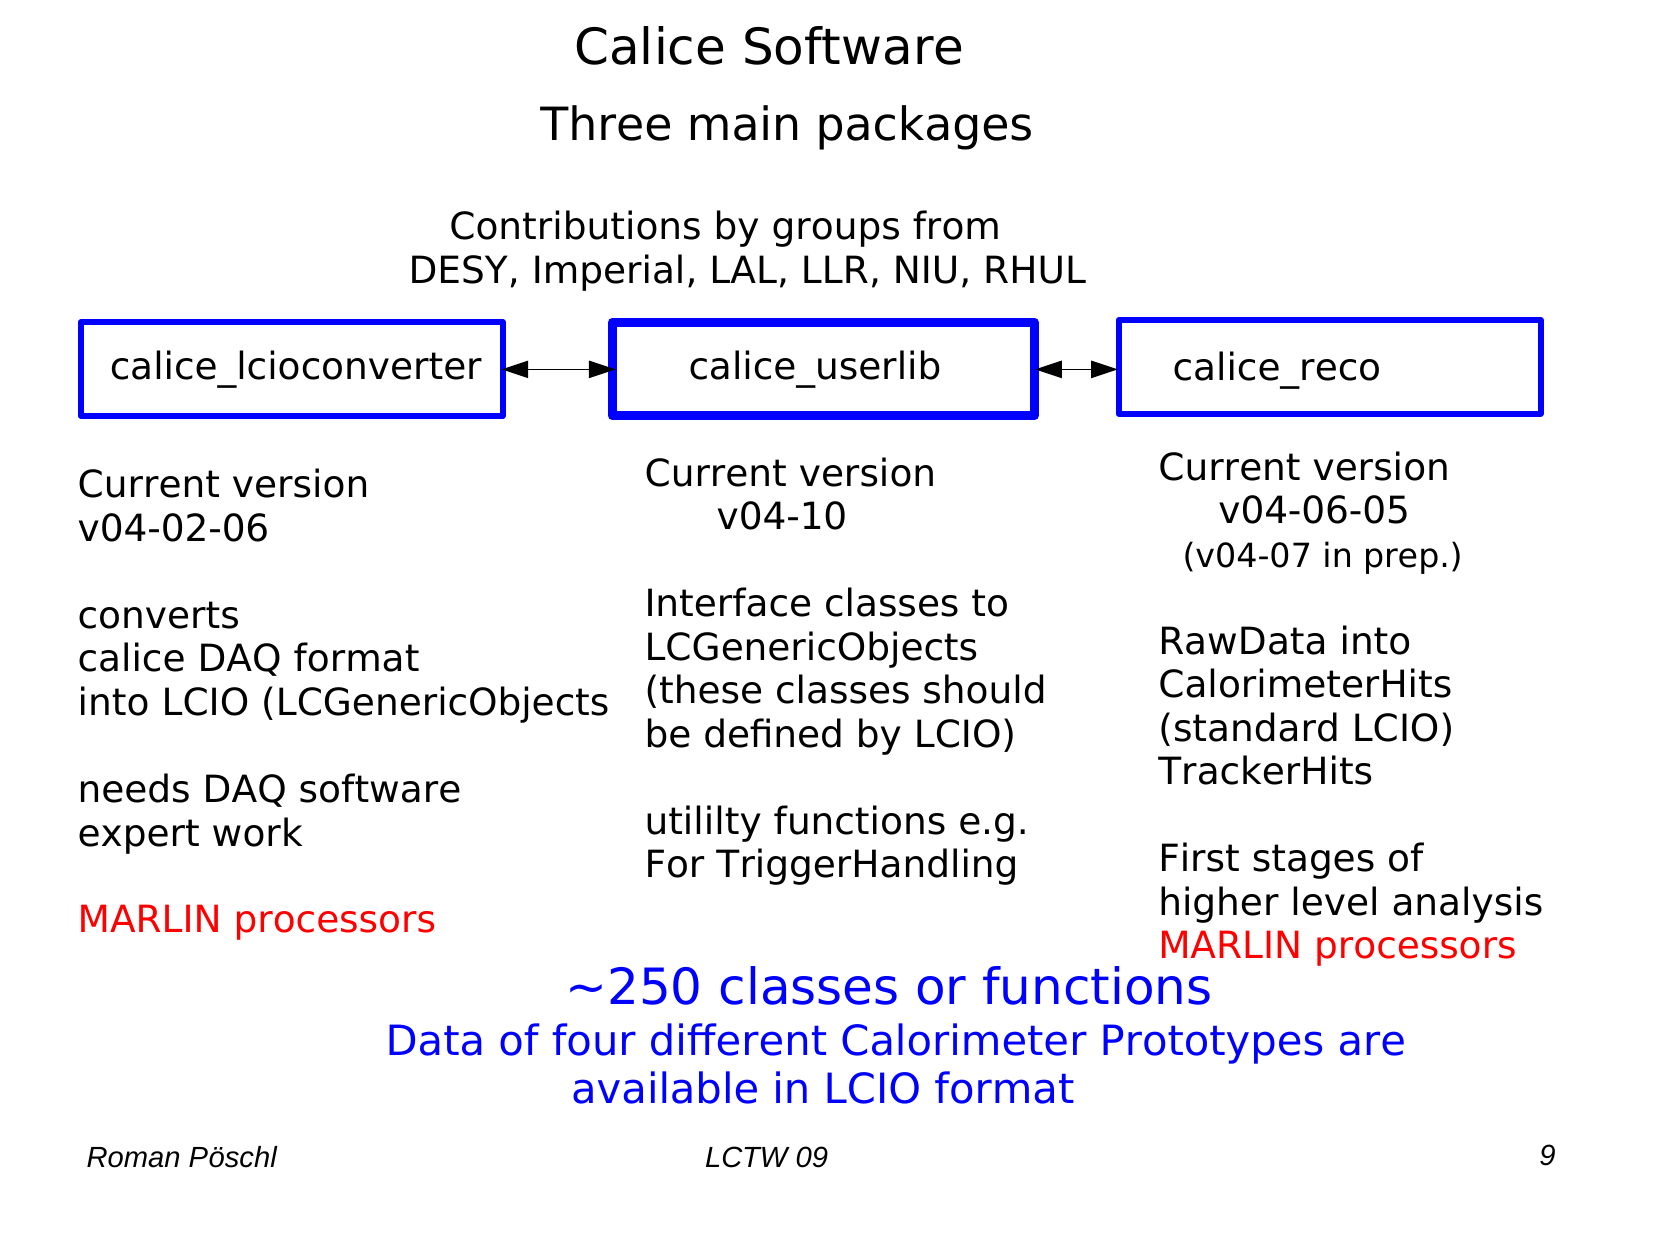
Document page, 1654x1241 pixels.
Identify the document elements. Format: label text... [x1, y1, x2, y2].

text_box Three main packages Contributions by groups from DESY, Imperial, LAL, LLR, NIU, RHUL [396, 94, 1071, 293]
text_box Calice Software [574, 18, 956, 77]
text_box Current version v04-02-06 converts calice DAQ format into LCIO (LCGenericObjects needs DAQ software expert work MARLIN processors [77, 463, 599, 942]
text_box calice_reco [1172, 345, 1378, 390]
text_box Current version v04-10 Interface classes to LCGenericObjects (these classes should be defined by LCIO) utililty functions e.g. For TriggerHandling [644, 451, 1039, 887]
text_box ~250 classes or functions Data of four different Calorimeter Prototypes are available in LCIO format [213, 958, 1406, 1114]
text_box calice_lcioconverter [109, 344, 475, 389]
text_box calice_userlib [688, 344, 937, 389]
text_box Current version v04-06-05 (v04-07 in prep.) RawData into CalorimeterHits (standard LCIO) TrackerHits First stages of higher level analysis MARLIN processors [1158, 445, 1536, 1012]
